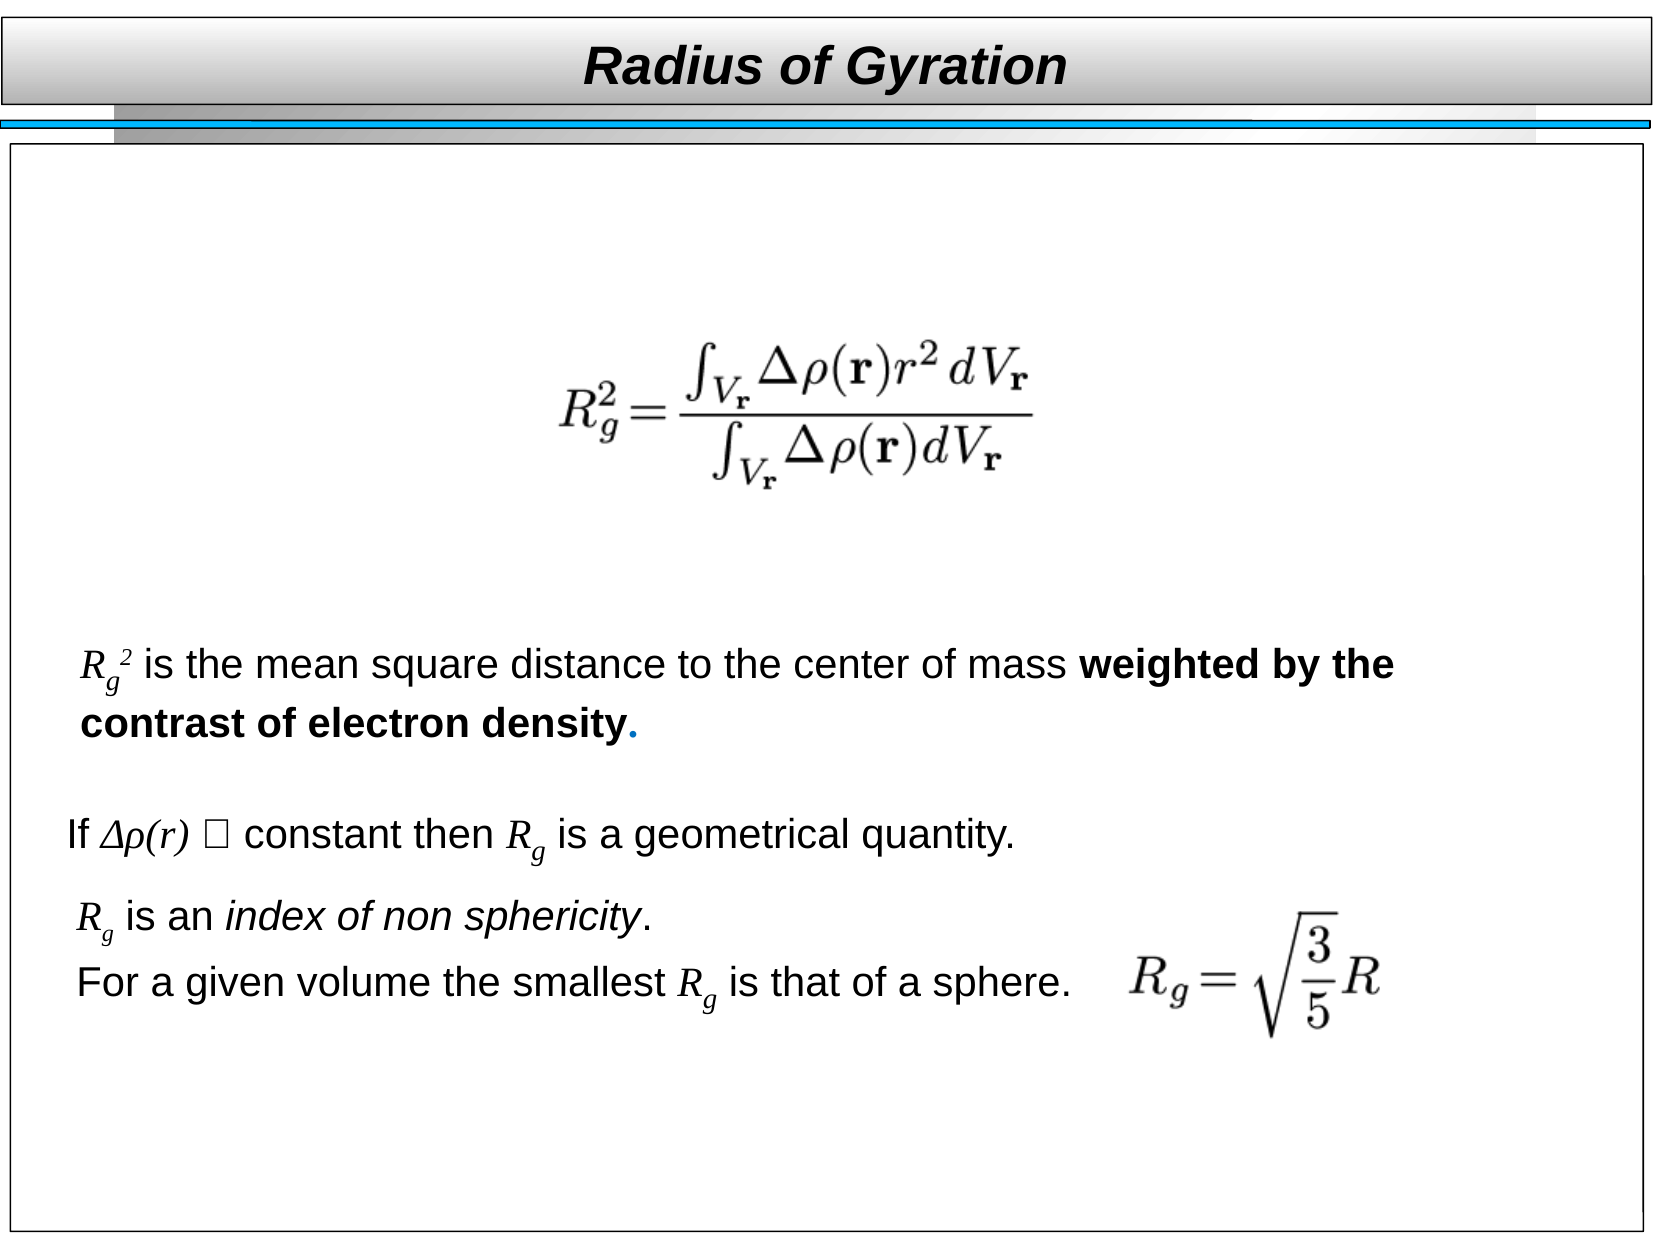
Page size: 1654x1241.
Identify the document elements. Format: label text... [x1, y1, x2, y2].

text_box Radius of Gyration [1, 17, 1652, 105]
text_box [0, 120, 1651, 129]
text_box If Δρ(r)  constant then Rg is a geometrical quantity. [51, 790, 1031, 875]
text_box Rg is an index of non sphericity. For a given volume the smallest Rg is that of a sphere. [61, 881, 1417, 1022]
picture [1095, 899, 1444, 1069]
picture [525, 299, 1089, 521]
text_box Rg2 is the mean square distance to the center of mass weighted by the contrast of electron density. [65, 620, 1421, 755]
